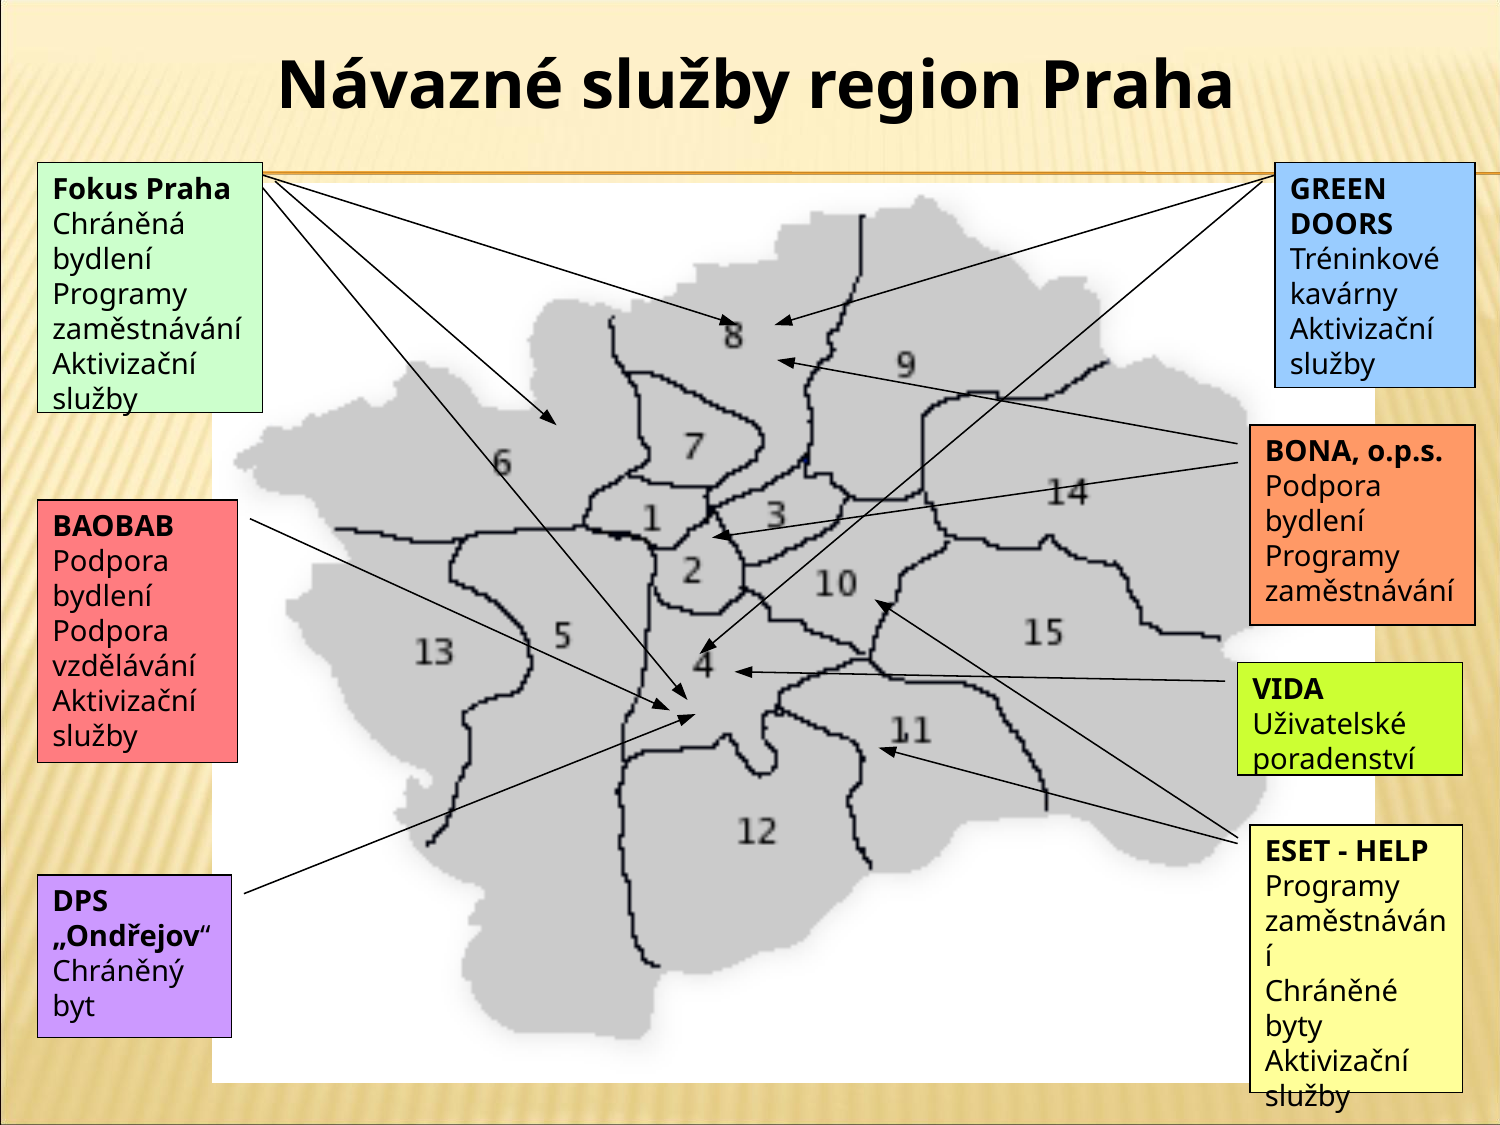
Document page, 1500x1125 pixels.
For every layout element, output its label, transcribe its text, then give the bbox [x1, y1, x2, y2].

text_box VIDA Uživatelské poradenství [1238, 662, 1463, 775]
text_box Fokus Praha Chráněná bydlení Programy zaměstnávání Aktivizační služby [38, 162, 263, 413]
text_box Návazné služby region Praha [37, 33, 1476, 129]
text_box BAOBAB Podpora bydlení Podpora vzdělávání Aktivizační služby [37, 500, 238, 763]
text_box ESET - HELP Programy zaměstnávání Chráněné byty Aktivizační služby [1250, 825, 1463, 1092]
text_box DPS „Ondřejov“ Chráněný byt [37, 875, 231, 1037]
text_box GREEN DOORS Tréninkové kavárny Aktivizační služby [1275, 163, 1475, 388]
text_box BONA, o.p.s. Podpora bydlení Programy zaměstnávání [1250, 425, 1475, 625]
picture [212, 183, 1375, 1083]
